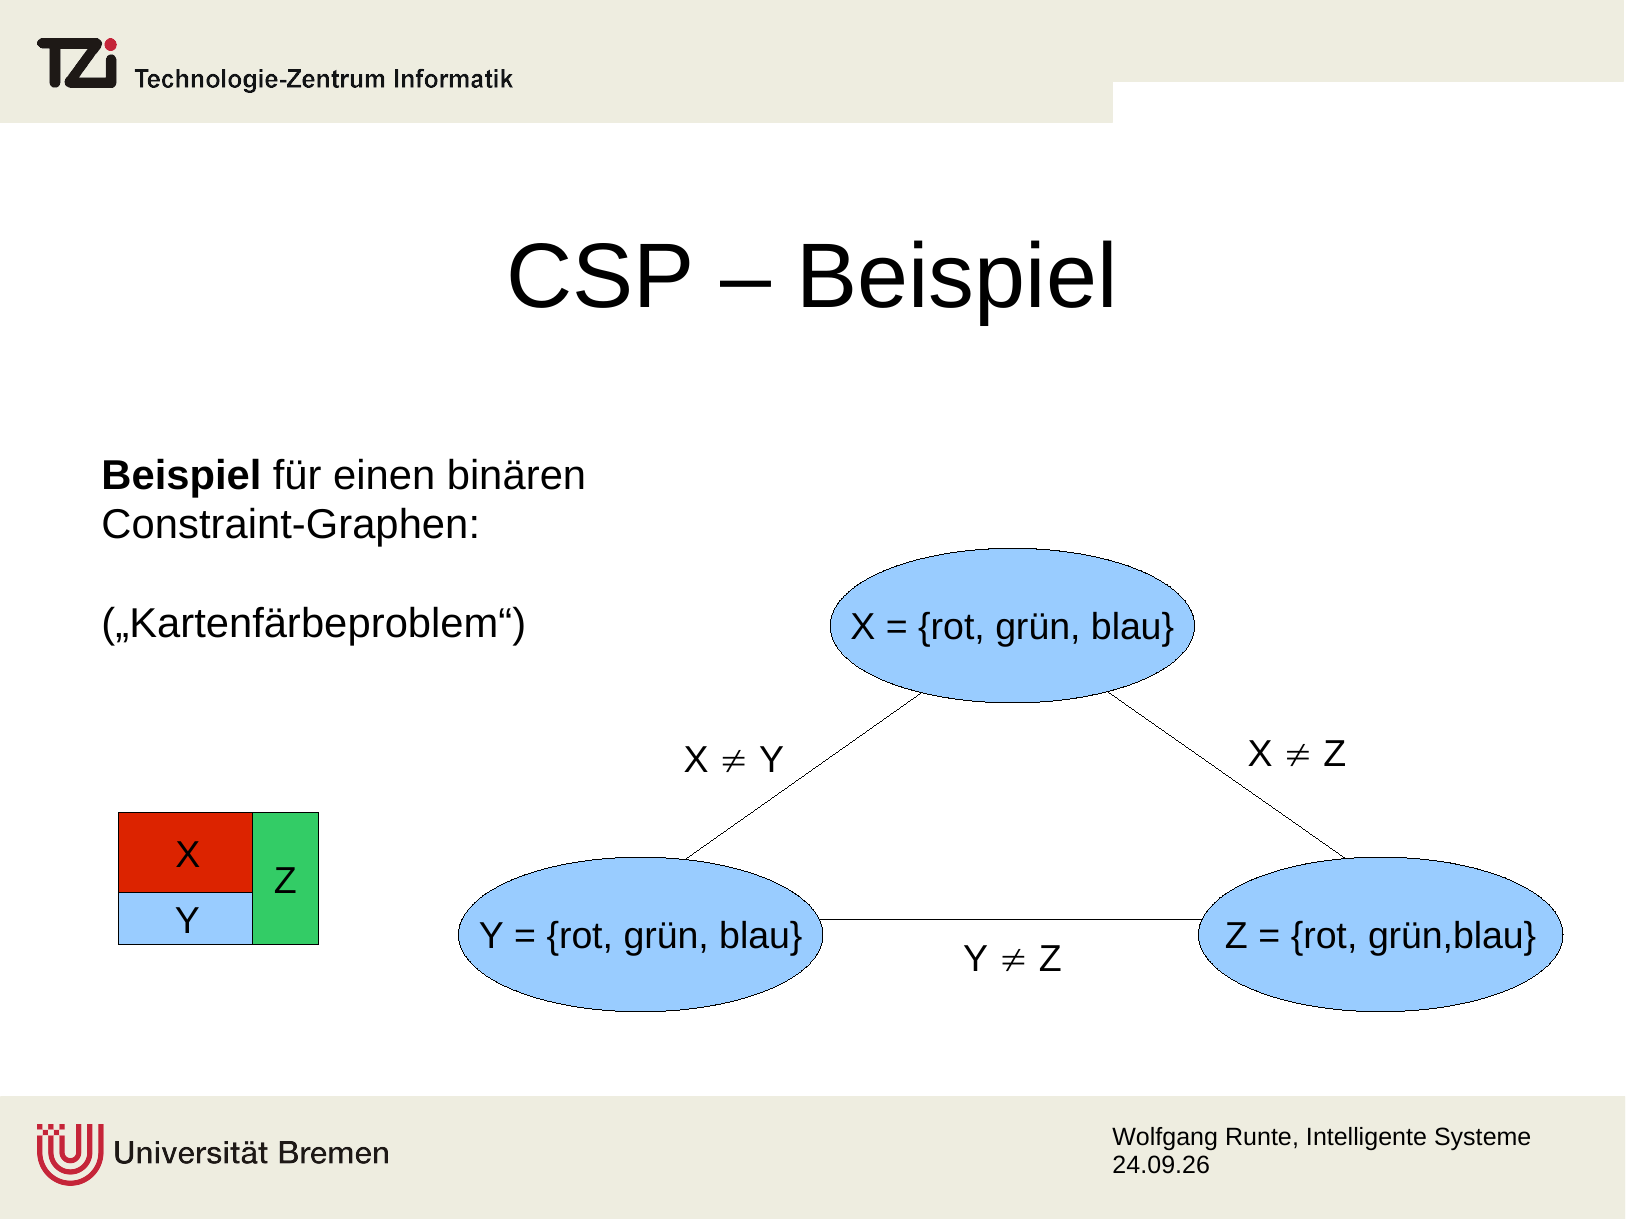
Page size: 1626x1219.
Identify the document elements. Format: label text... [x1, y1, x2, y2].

picture [37, 1124, 388, 1186]
text_box X [118, 812, 252, 892]
title CSP – Beispiel [112, 162, 1513, 393]
text_box Y  Z [963, 934, 1068, 986]
picture [37, 38, 513, 93]
text_box Z = {rot, grün,blau} [1198, 857, 1564, 1012]
text_box Beispiel für einen binären Constraint-Graphen: („Kartenfärbeproblem“) [101, 449, 642, 763]
text_box Z [252, 812, 319, 945]
text_box X  Y [683, 735, 789, 787]
text_box Y [118, 892, 252, 945]
text_box Y = {rot, grün, blau} [458, 857, 823, 1012]
text_box X = {rot, grün, blau} [830, 548, 1195, 703]
text_box X  Z [1247, 729, 1353, 781]
